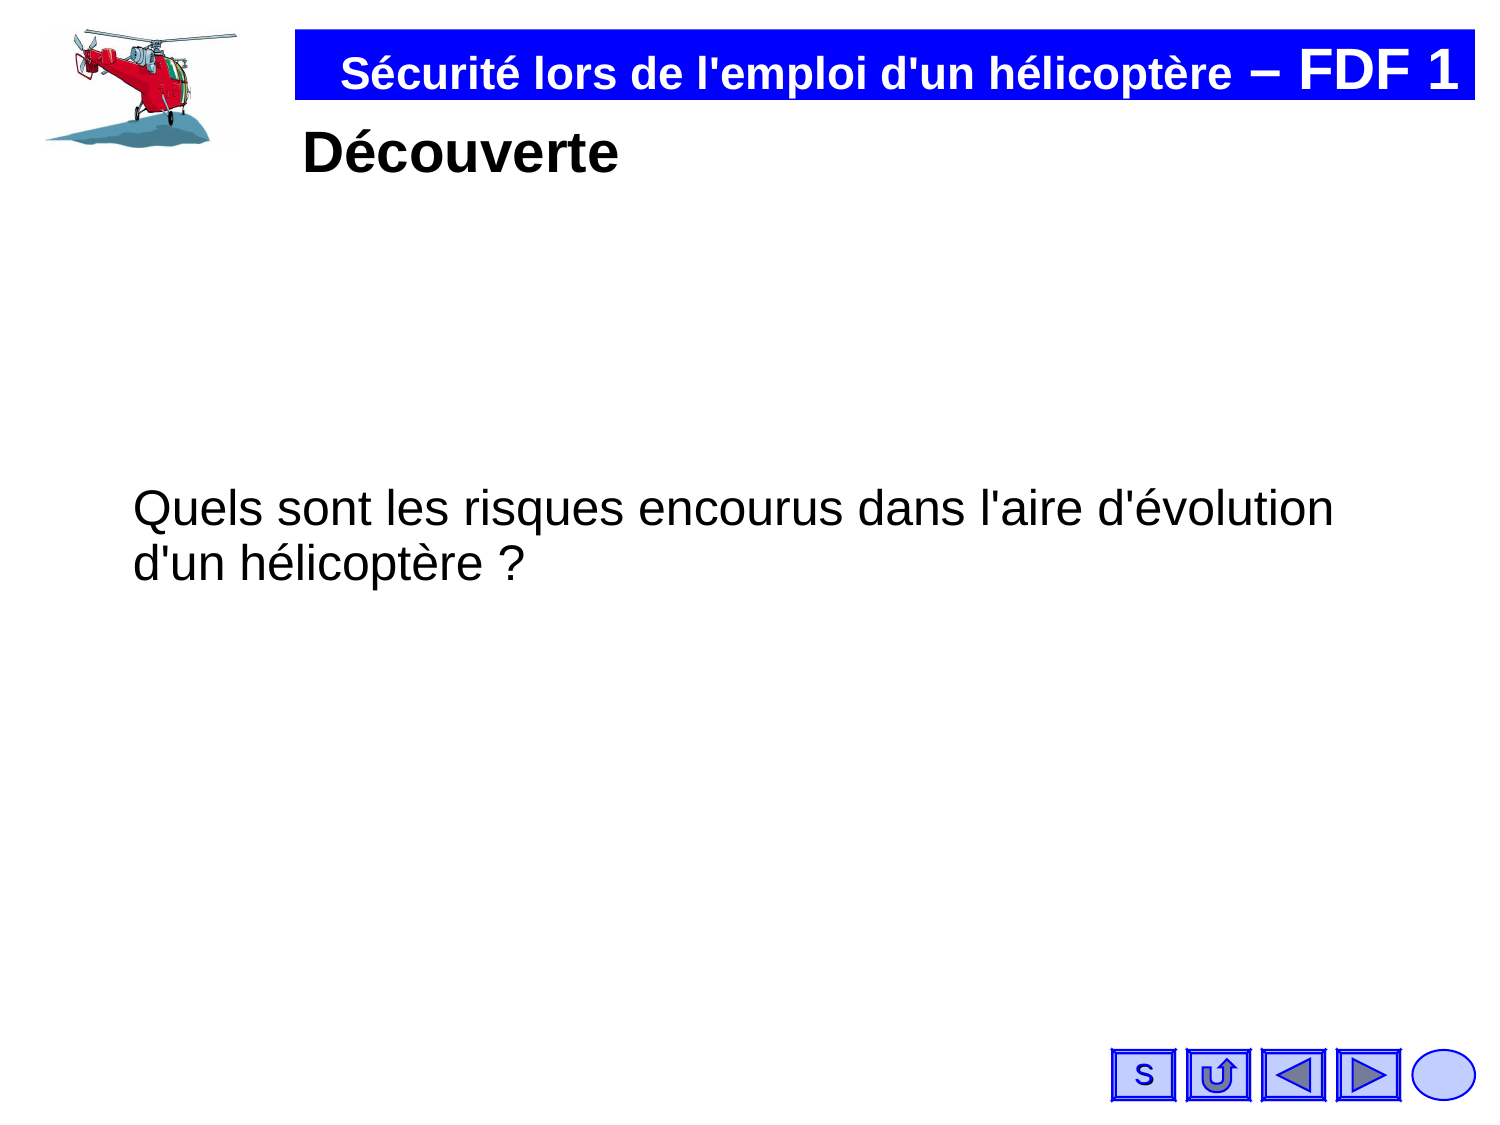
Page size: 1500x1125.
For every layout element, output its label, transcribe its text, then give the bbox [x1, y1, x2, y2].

text_box Découverte [287, 112, 1096, 193]
text_box S [1119, 1050, 1169, 1099]
text_box Quels sont les risques encourus dans l'aire d'évolution d'un hélicoptère ? [118, 472, 1418, 599]
text_box [1263, 1050, 1326, 1101]
text_box Sécurité lors de l'emploi d'un hélicoptère – FDF 1 [295, 29, 1475, 100]
text_box [1113, 1050, 1176, 1101]
text_box [1412, 1049, 1476, 1101]
text_box [1188, 1050, 1251, 1101]
text_box [1338, 1050, 1401, 1101]
picture [45, 29, 237, 148]
